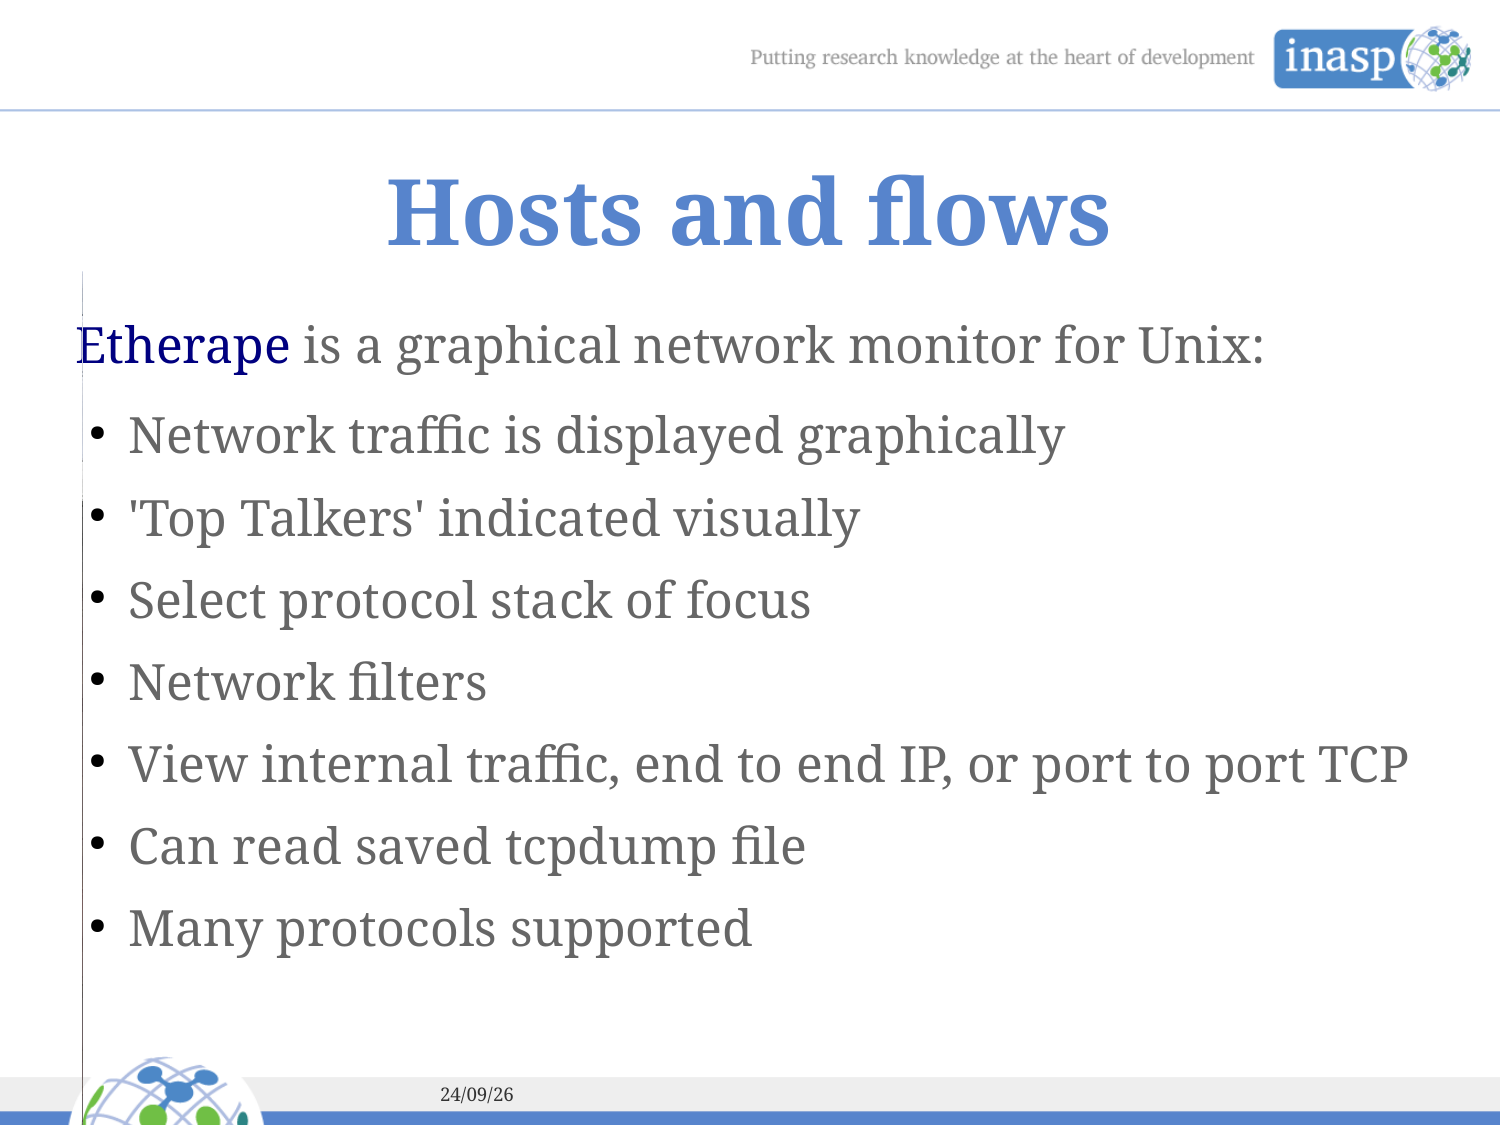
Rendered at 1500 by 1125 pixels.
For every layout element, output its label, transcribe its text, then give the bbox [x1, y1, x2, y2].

list Etherape is a graphical network monitor for Unix: Network traffic is displayed graphically 'Top Talkers' indicated visually Select protocol stack of focus Network filters View internal traffic, end to end IP, or port to port TCP Can read saved tcpdump file Many protocols supported [83, 313, 1426, 967]
title Hosts and flows [75, 129, 1426, 313]
picture [0, 0, 1500, 1125]
